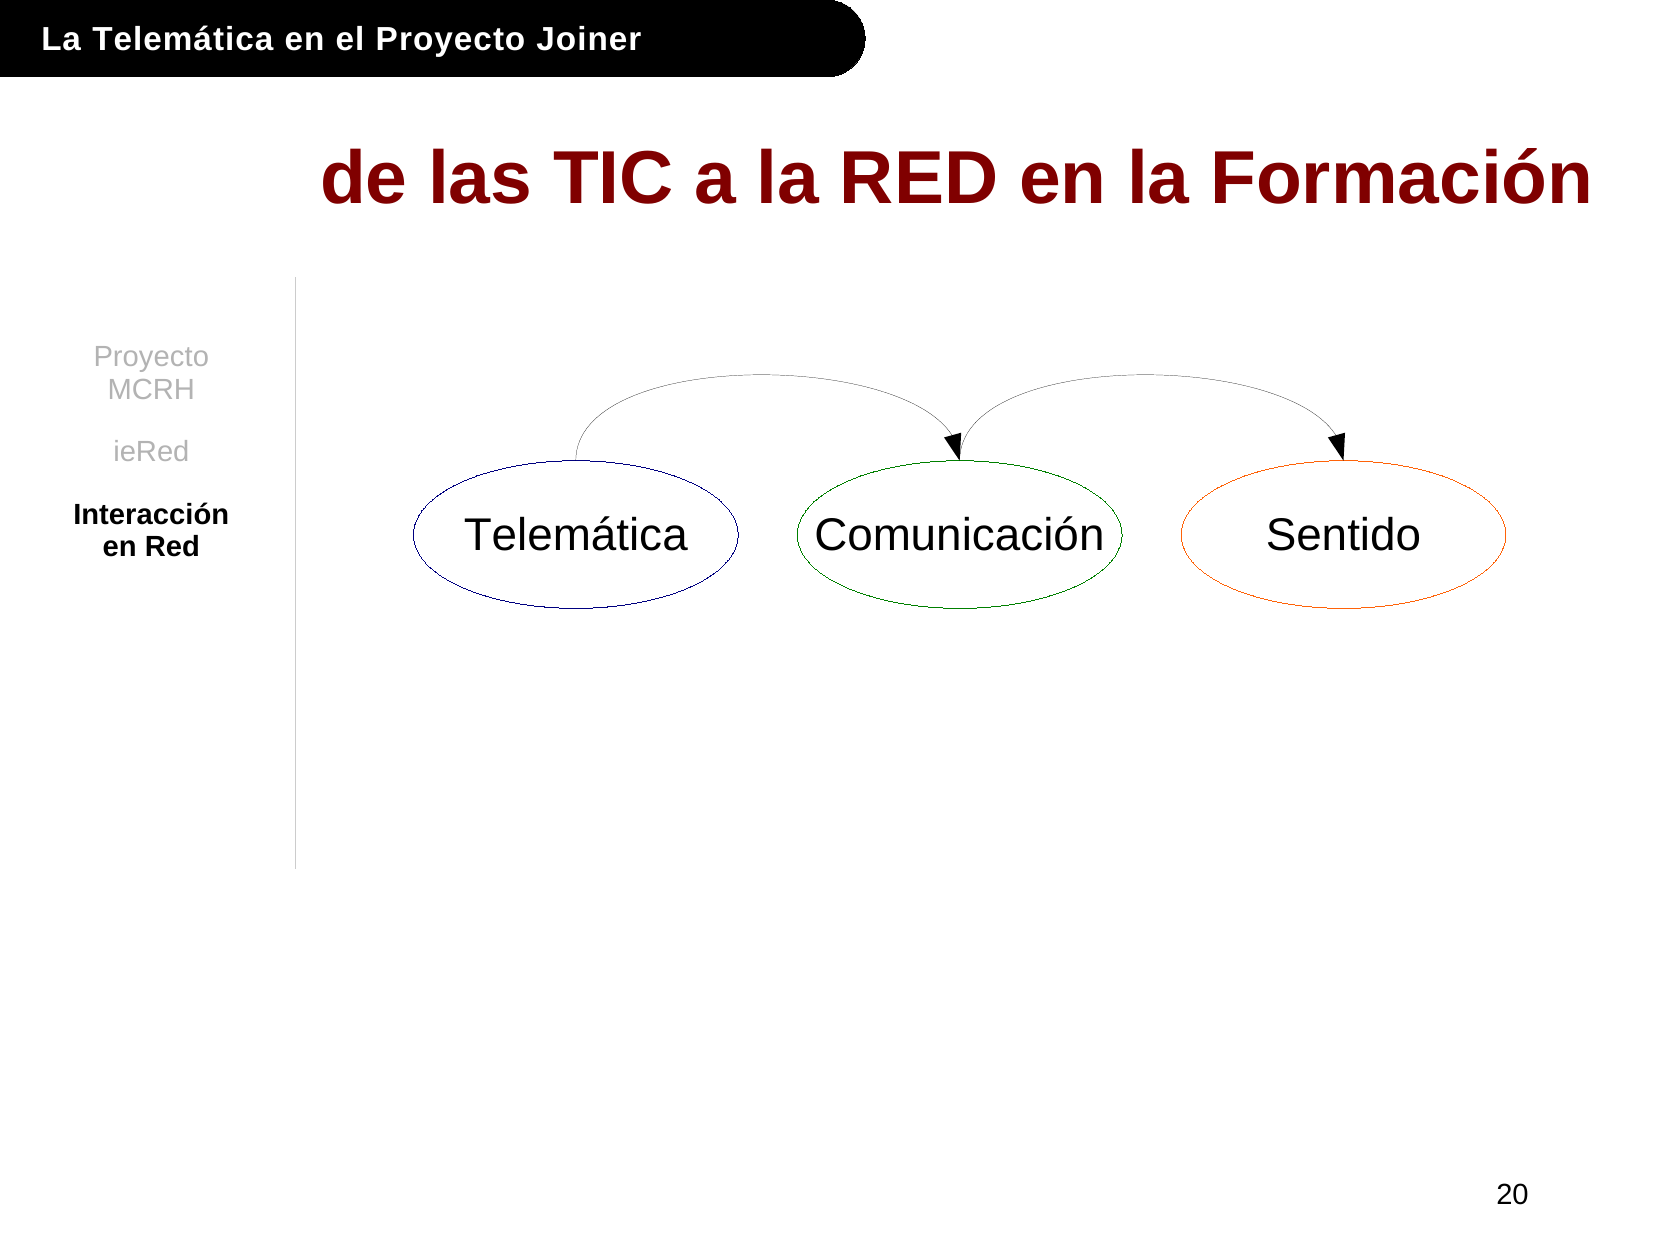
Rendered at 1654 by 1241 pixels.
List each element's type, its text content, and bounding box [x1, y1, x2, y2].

text_box Comunicación [797, 460, 1123, 609]
text_box Sentido [1181, 460, 1506, 609]
list Proyecto MCRH ieRed Interacción en Red [18, 277, 285, 862]
text_box Telemática [413, 460, 739, 609]
title de las TIC a la RED en la Formación [118, 118, 1595, 237]
